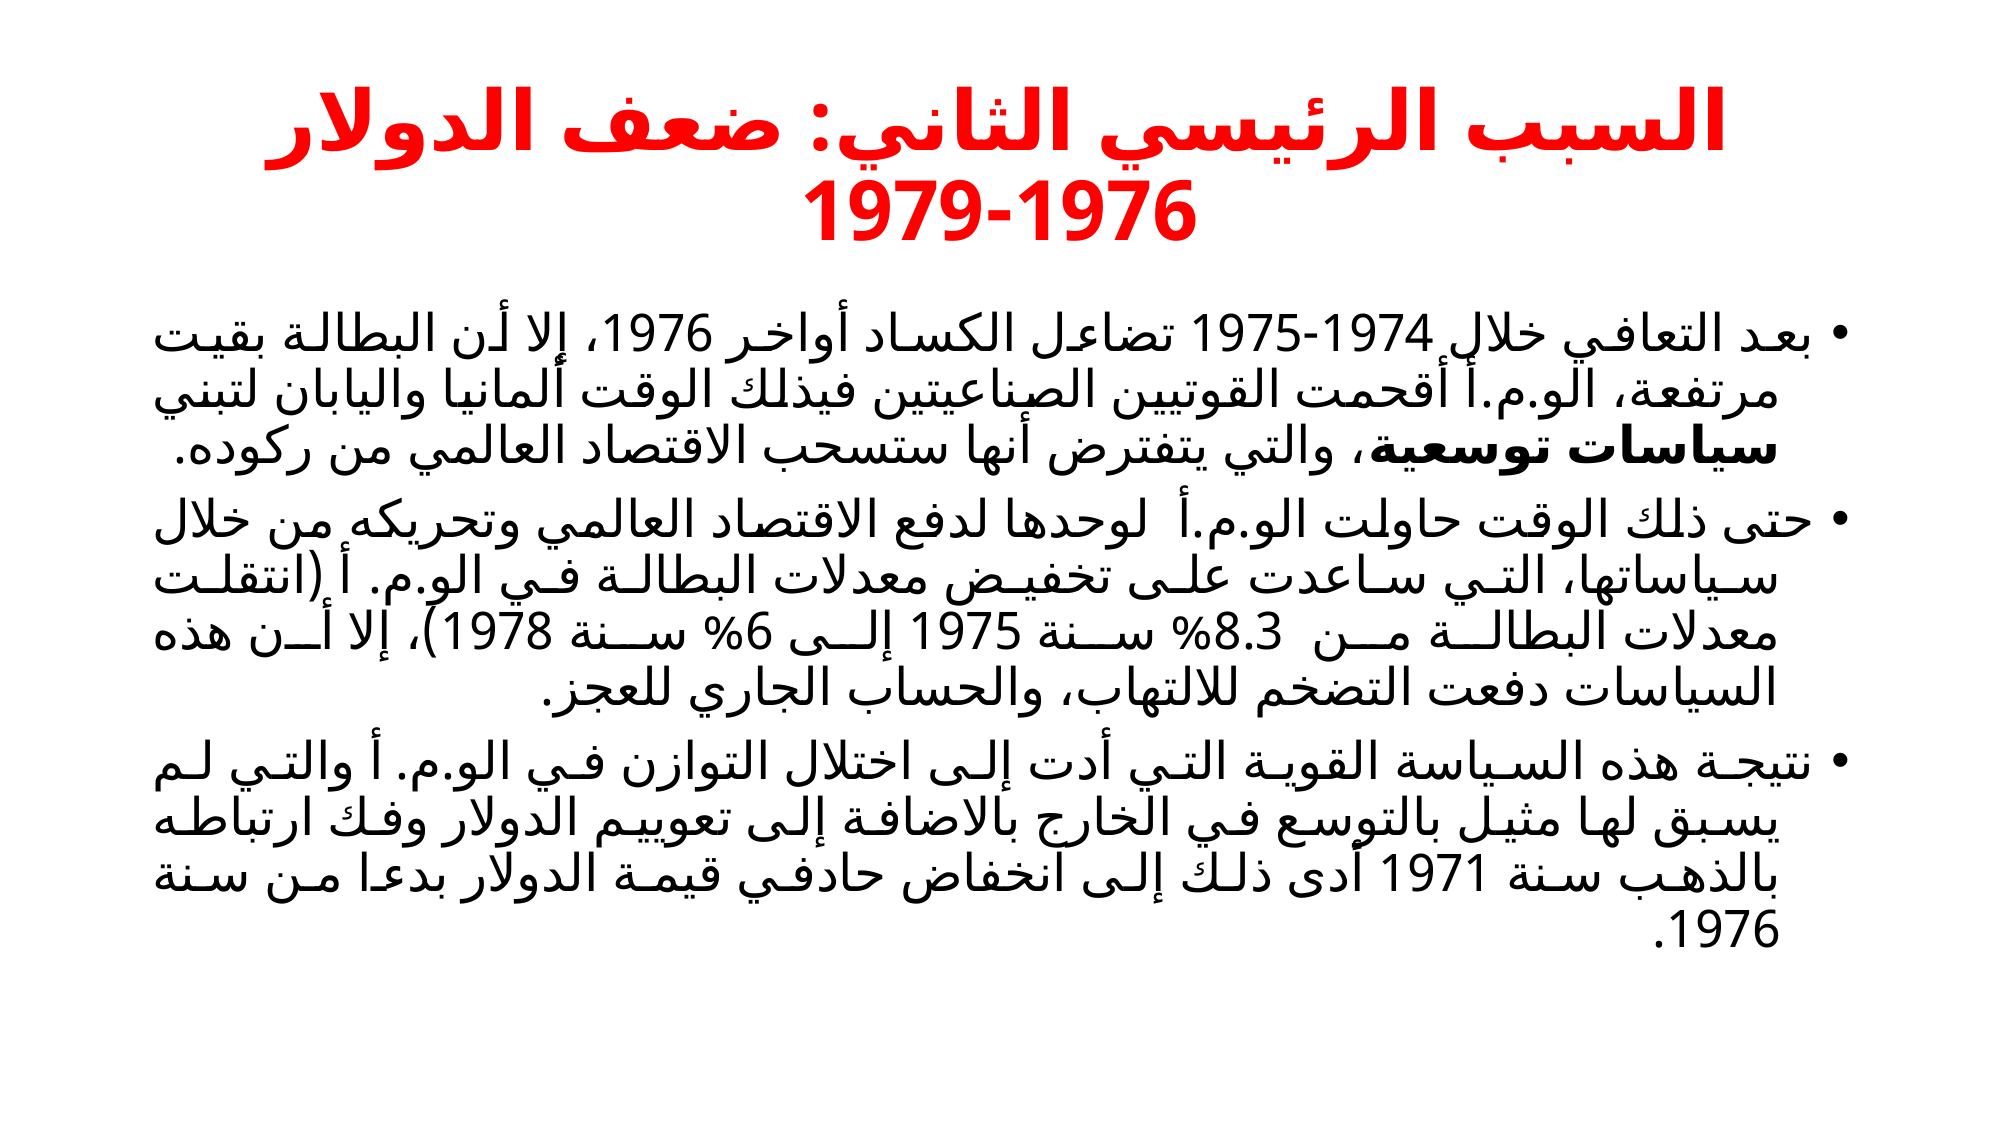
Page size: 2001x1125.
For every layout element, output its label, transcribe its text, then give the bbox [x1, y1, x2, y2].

title السبب الرئيسي الثاني: ضعف الدولار 1976-1979 [137, 59, 1863, 278]
list بعد التعافي خلال 1974-1975 تضاءل الكساد أواخر 1976، إلا أن البطالة بقيت مرتفعة، الو.م.أ أقحمت القوتيين الصناعيتين فيذلك الوقت ألمانيا واليابان لتبني سياسات توسعية، والتي يتفترض أنها ستسحب الاقتصاد العالمي من ركوده. حتى ذلك الوقت حاولت الو.م.أ لوحدها لدفع الاقتصاد العالمي وتحريكه من خلال سياساتها، التي ساعدت على تخفيض معدلات البطالة في الو.م.أ (انتقلت معدلات البطالة من 8.3% سنة 1975 إلى 6% سنة 1978)، إلا أن هذه السياسات دفعت التضخم للالتهاب، والحساب الجاري للعجز. نتيجة هذه السياسة القوية التي أدت إلى اختلال التوازن في الو.م.أ والتي لم يسبق لها مثيل بالتوسع في الخارج بالاضافة إلى تعوييم الدولار وفك ارتباطه بالذهب سنة 1971 أدى ذلك إلى انخفاض حادفي قيمة الدولار بدءا من سنة 1976. [137, 299, 1863, 1014]
